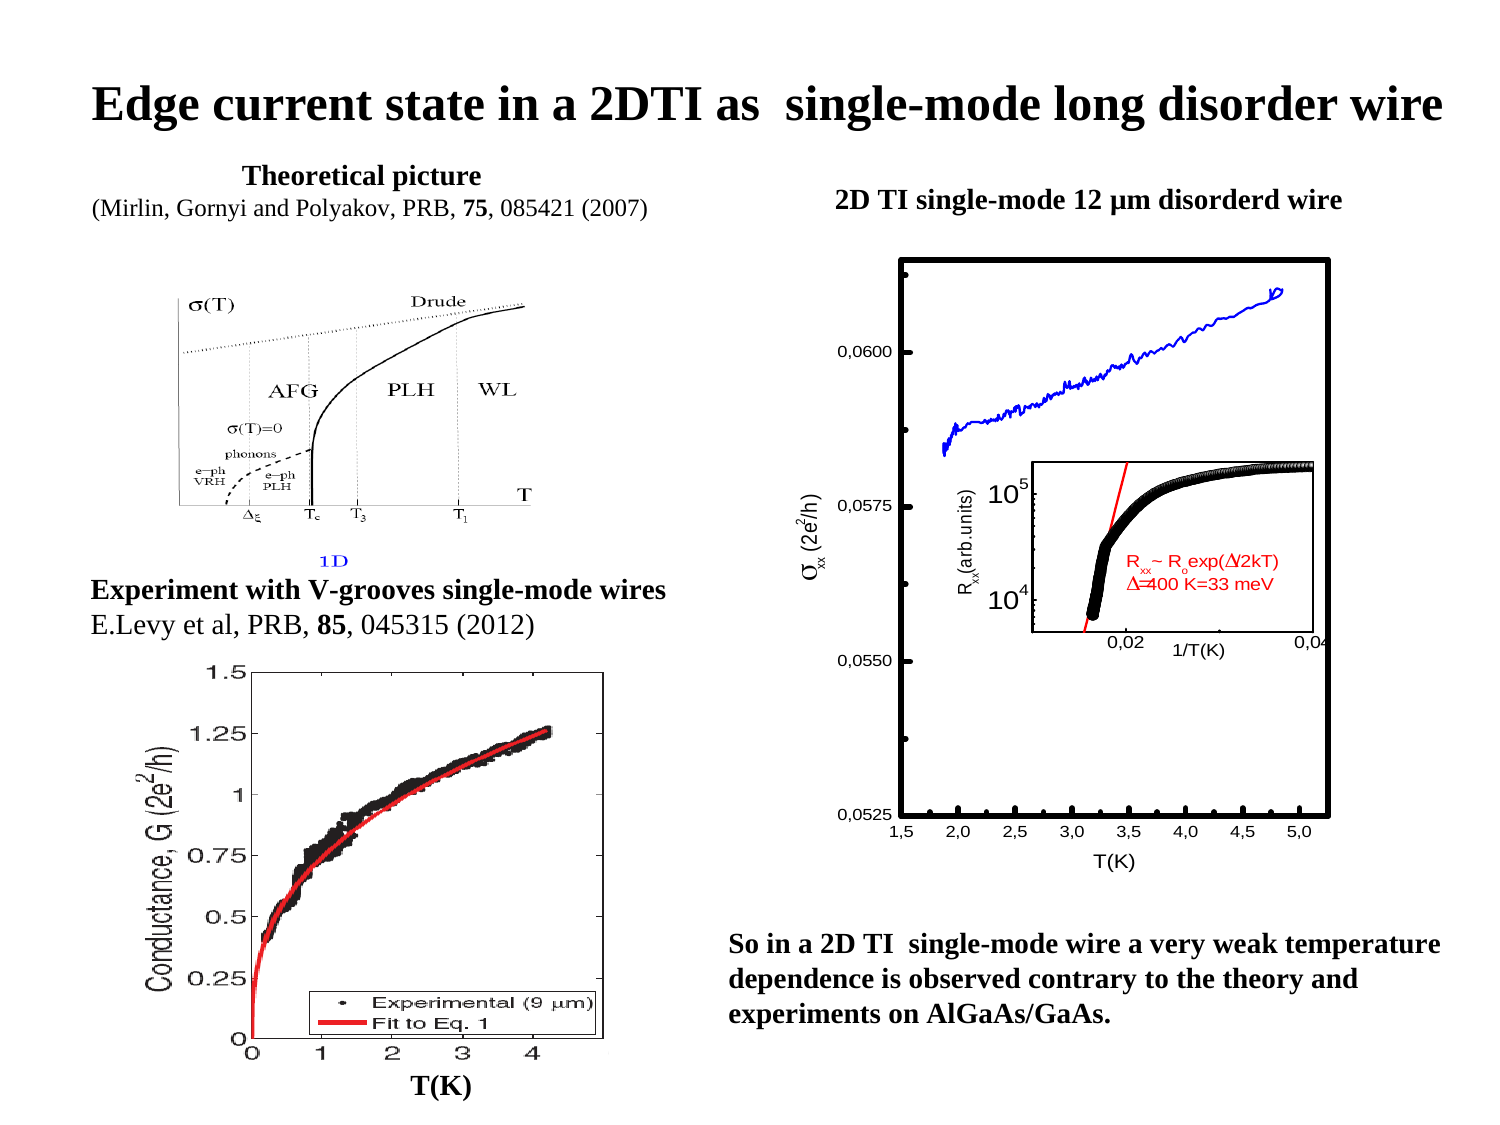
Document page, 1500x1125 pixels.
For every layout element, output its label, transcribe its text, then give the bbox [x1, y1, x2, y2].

text_box So in a 2D TI single-mode wire a very weak temperature dependence is observed contrary to the theory and experiments on AlGaAs/GaAs. [713, 916, 1457, 1038]
picture [761, 231, 1365, 905]
title Edge current state in a 2DTI as single-mode long disorder wire [53, 63, 1483, 139]
picture [135, 657, 609, 1071]
text_box T(K) [395, 1058, 495, 1109]
text_box Experiment with V-grooves single-mode wires E.Levy et al, PRB, 85, 045315 (2012) [75, 562, 689, 648]
text_box Theoretical picture (Mirlin, Gornyi and Polyakov, PRB, 75, 085421 (2007) [77, 148, 664, 230]
picture [159, 290, 550, 562]
text_box 2D TI single-mode 12 μm disorderd wire [820, 172, 1358, 223]
